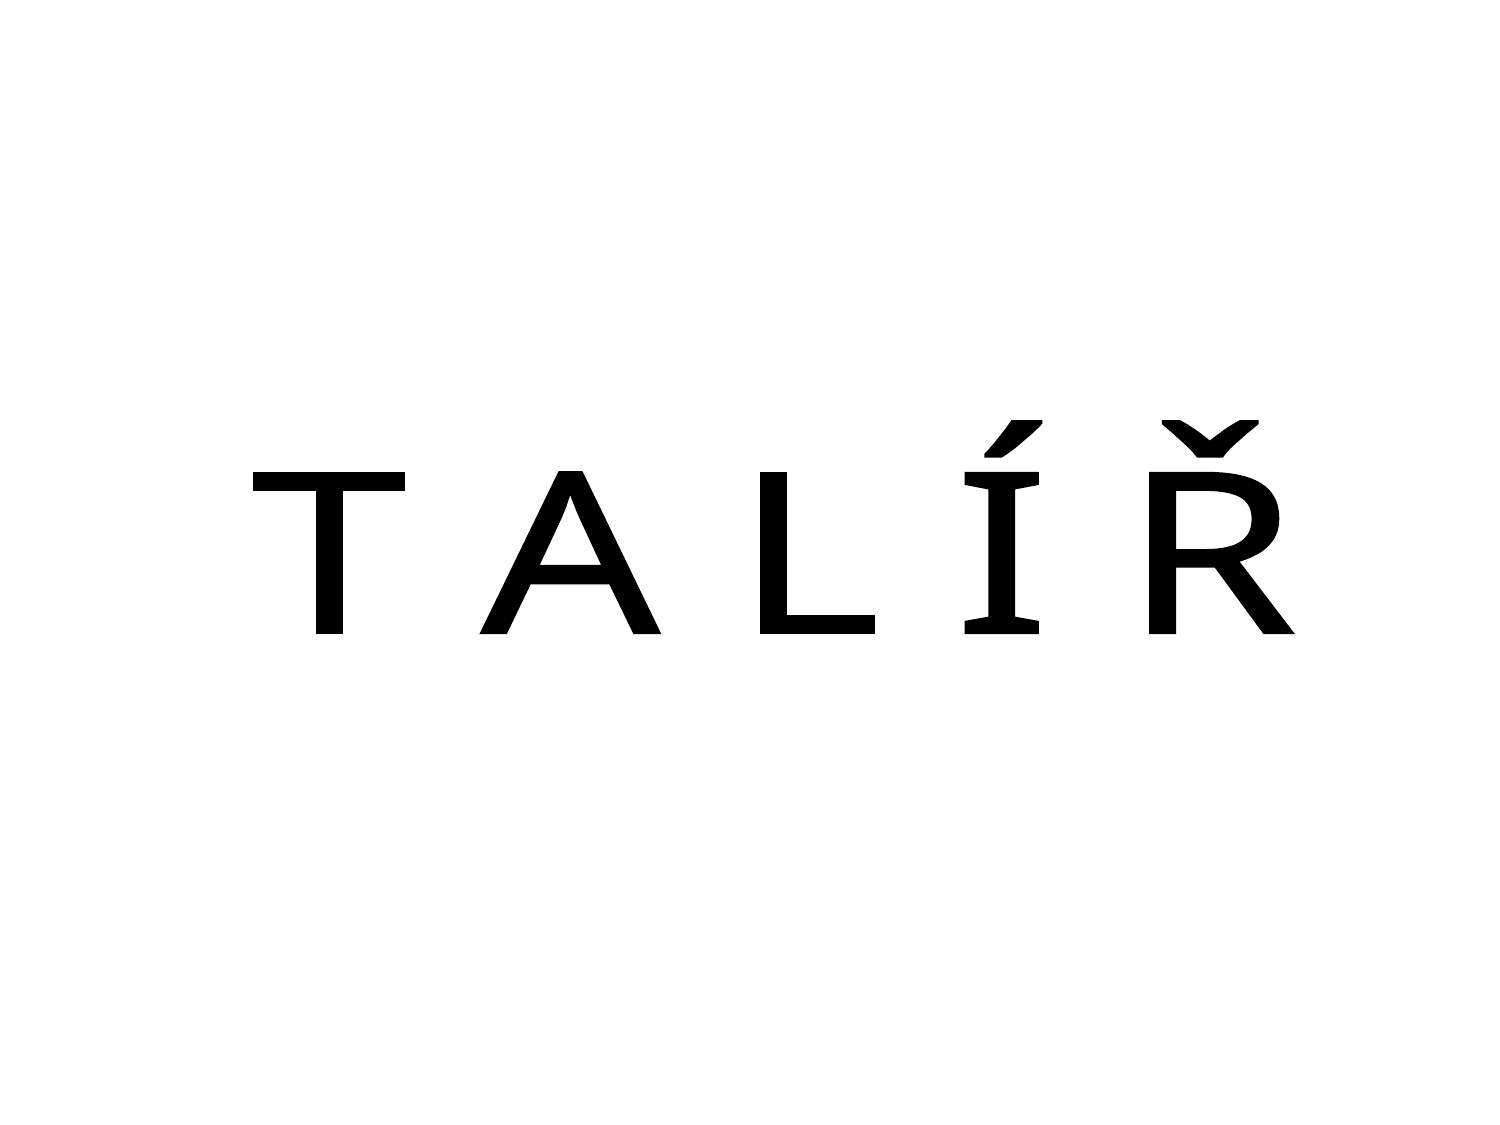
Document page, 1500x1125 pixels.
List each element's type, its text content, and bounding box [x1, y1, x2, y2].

text_box T A L Í Ř [760, 472, 874, 634]
text_box T A L Í Ř [1149, 472, 1294, 634]
text_box T A L Í Ř [965, 472, 1039, 634]
text_box T A L Í Ř [1162, 420, 1258, 457]
text_box T A L Í Ř [253, 472, 405, 634]
text_box T A L Í Ř [985, 420, 1042, 457]
text_box T A L Í Ř [480, 471, 661, 634]
